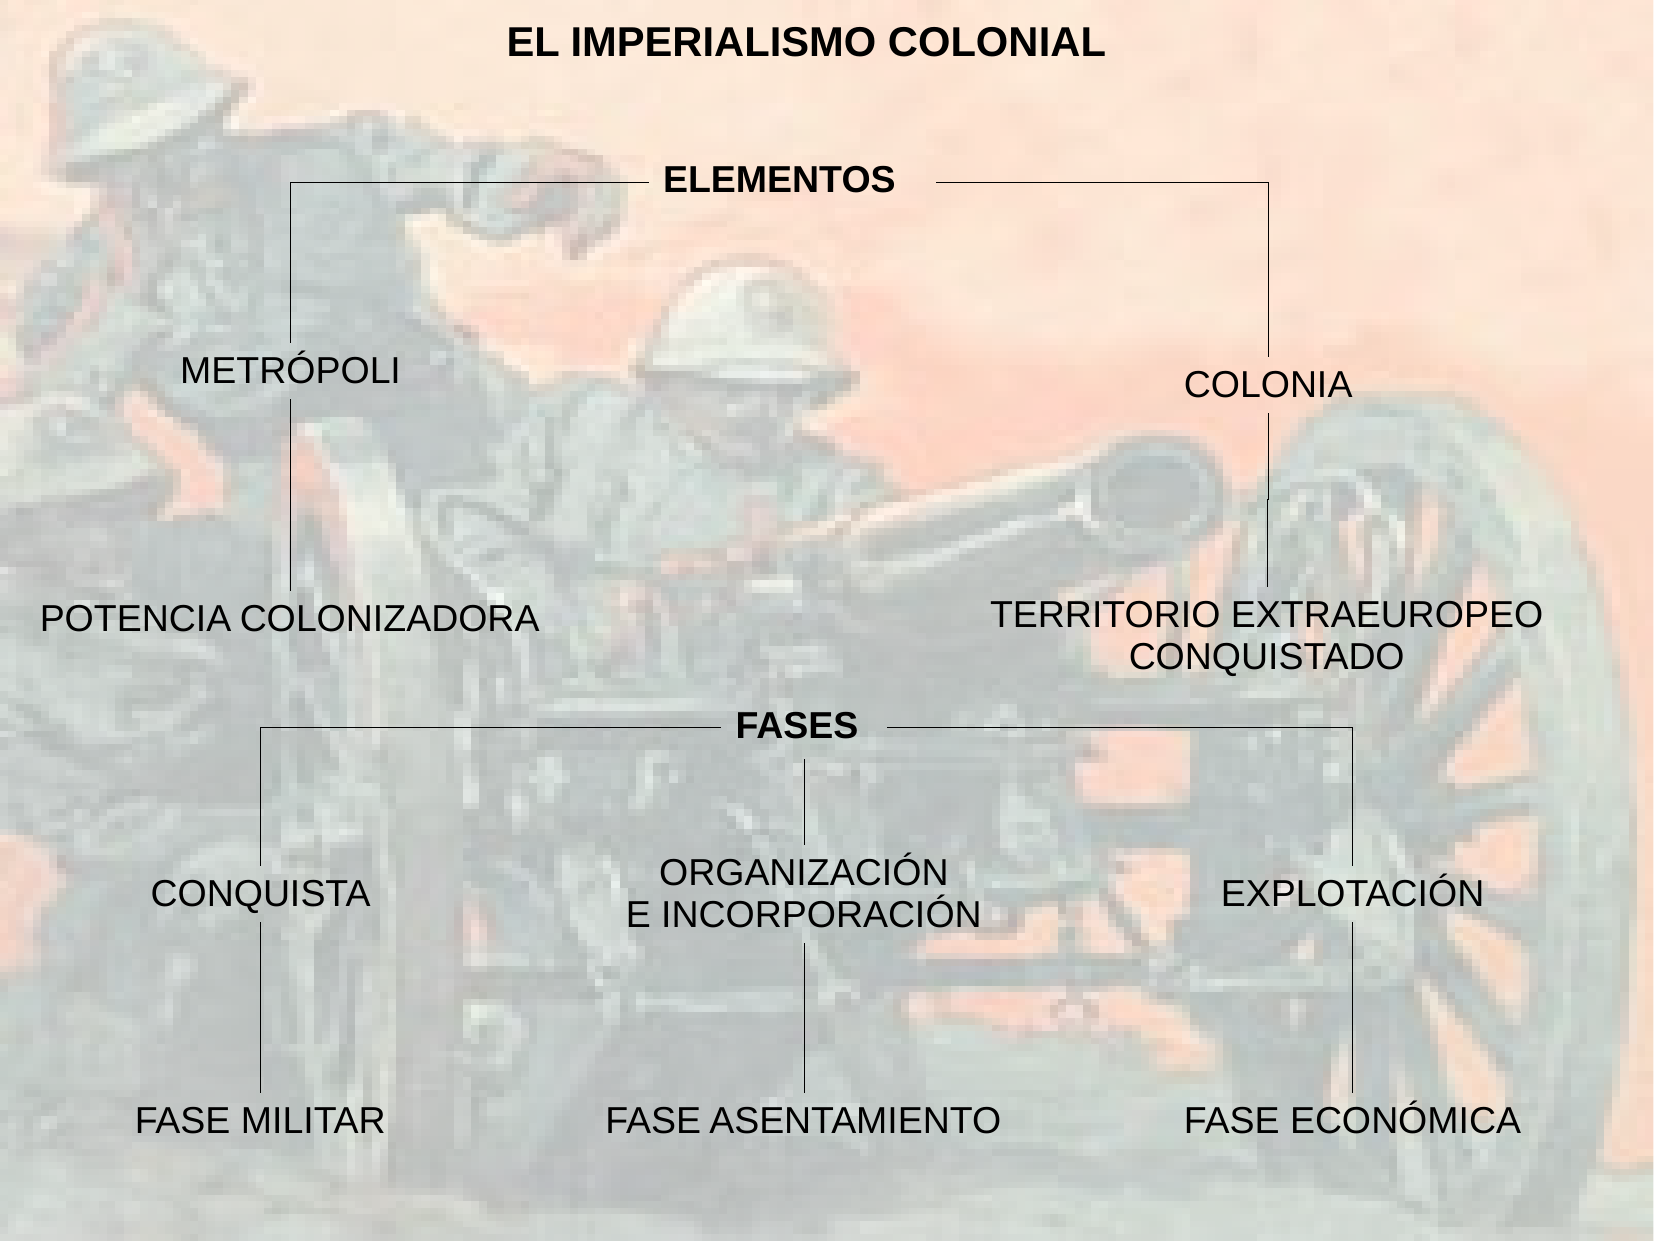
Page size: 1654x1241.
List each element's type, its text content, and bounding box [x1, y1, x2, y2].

text_box METRÓPOLI [165, 342, 417, 400]
text_box POTENCIA COLONIZADORA [24, 590, 556, 648]
text_box ORGANIZACIÓN E INCORPORACIÓN [611, 844, 998, 944]
text_box FASE MILITAR [120, 1092, 402, 1150]
text_box TERRITORIO EXTRAEUROPEO CONQUISTADO [975, 586, 1560, 686]
picture [0, 0, 1654, 1241]
text_box FASE ASENTAMIENTO [590, 1092, 1018, 1150]
text_box COLONIA [1169, 356, 1368, 414]
text_box ELEMENTOS [648, 151, 937, 214]
text_box EL IMPERIALISMO COLONIAL [491, 10, 1241, 83]
text_box CONQUISTA [135, 865, 386, 923]
text_box EXPLOTACIÓN [1206, 865, 1500, 923]
text_box FASES [720, 696, 888, 760]
text_box FASE ECONÓMICA [1169, 1092, 1537, 1150]
